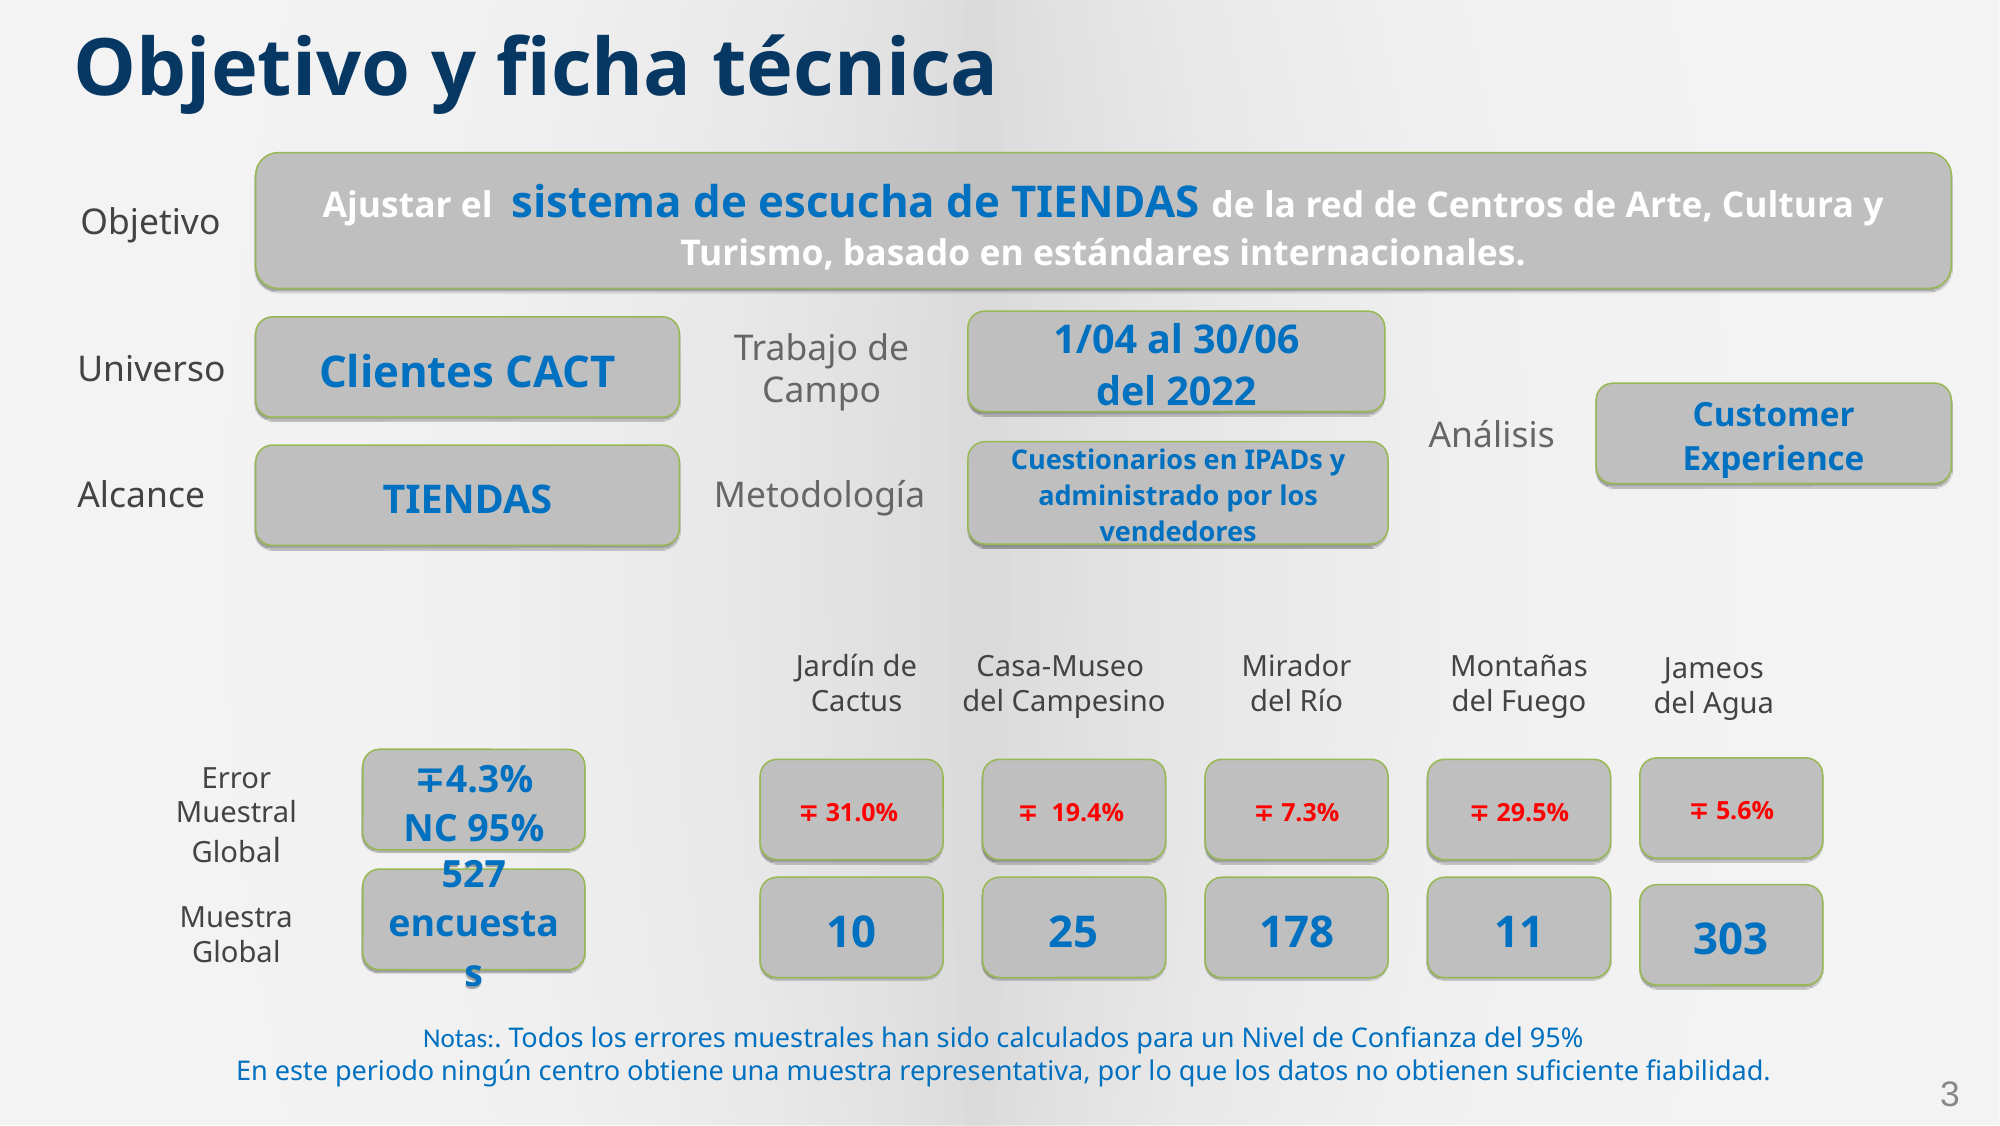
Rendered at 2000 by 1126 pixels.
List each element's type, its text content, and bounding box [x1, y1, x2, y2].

text_box Ajustar el sistema de escucha de TIENDAS de la red de Centros de Arte, Cultura y Turismo, basado en estándares internacionales. [255, 152, 1952, 289]
text_box Trabajo de Campo [679, 315, 964, 419]
text_box 10 [760, 877, 944, 978]
text_box 527 encuestas [362, 869, 585, 970]
text_box Customer Experience [1596, 383, 1952, 484]
text_box Objetivo [46, 190, 255, 251]
text_box Muestra Global [121, 888, 352, 978]
text_box Mirador del Río [1205, 629, 1389, 736]
text_box Universo [47, 336, 255, 398]
text_box ∓ 5.6% [1639, 757, 1823, 859]
text_box Jardín de Cactus [745, 629, 943, 736]
text_box Error Muestral Global [123, 749, 350, 879]
text_box 178 [1205, 877, 1389, 978]
text_box 303 [1639, 884, 1823, 986]
text_box ∓ 7.3% [1205, 759, 1389, 860]
text_box Notas:. Todos los errores muestrales han sido calculados para un Nivel de Confianza del 95% En este periodo ningún centro obtiene una muestra representativa, por lo que los datos no obtienen suficiente fiabilidad. [54, 1011, 1952, 1063]
text_box ∓ 19.4% [982, 759, 1166, 860]
text_box Clientes CACT [255, 316, 679, 418]
slide_number 3 [1609, 1062, 1960, 1122]
text_box Cuestionarios en IPADs y administrado por los vendedores [967, 441, 1389, 545]
text_box Análisis [1387, 402, 1596, 464]
text_box Montañas del Fuego [1427, 629, 1611, 736]
text_box ∓ 31.0% [760, 759, 944, 860]
text_box TIENDAS [255, 445, 680, 546]
text_box Jameos del Agua [1622, 631, 1806, 738]
text_box ∓4.3% NC 95% [362, 749, 585, 850]
text_box 11 [1427, 877, 1611, 978]
text_box Casa-Museo del Campesino [943, 629, 1185, 736]
title Objetivo y ficha técnica [55, 2, 1934, 126]
text_box ∓ 29.5% [1427, 759, 1611, 860]
text_box Metodología [682, 462, 967, 524]
text_box Alcance [36, 462, 255, 524]
text_box 1/04 al 30/06 del 2022 [967, 311, 1385, 412]
text_box 25 [982, 877, 1166, 978]
